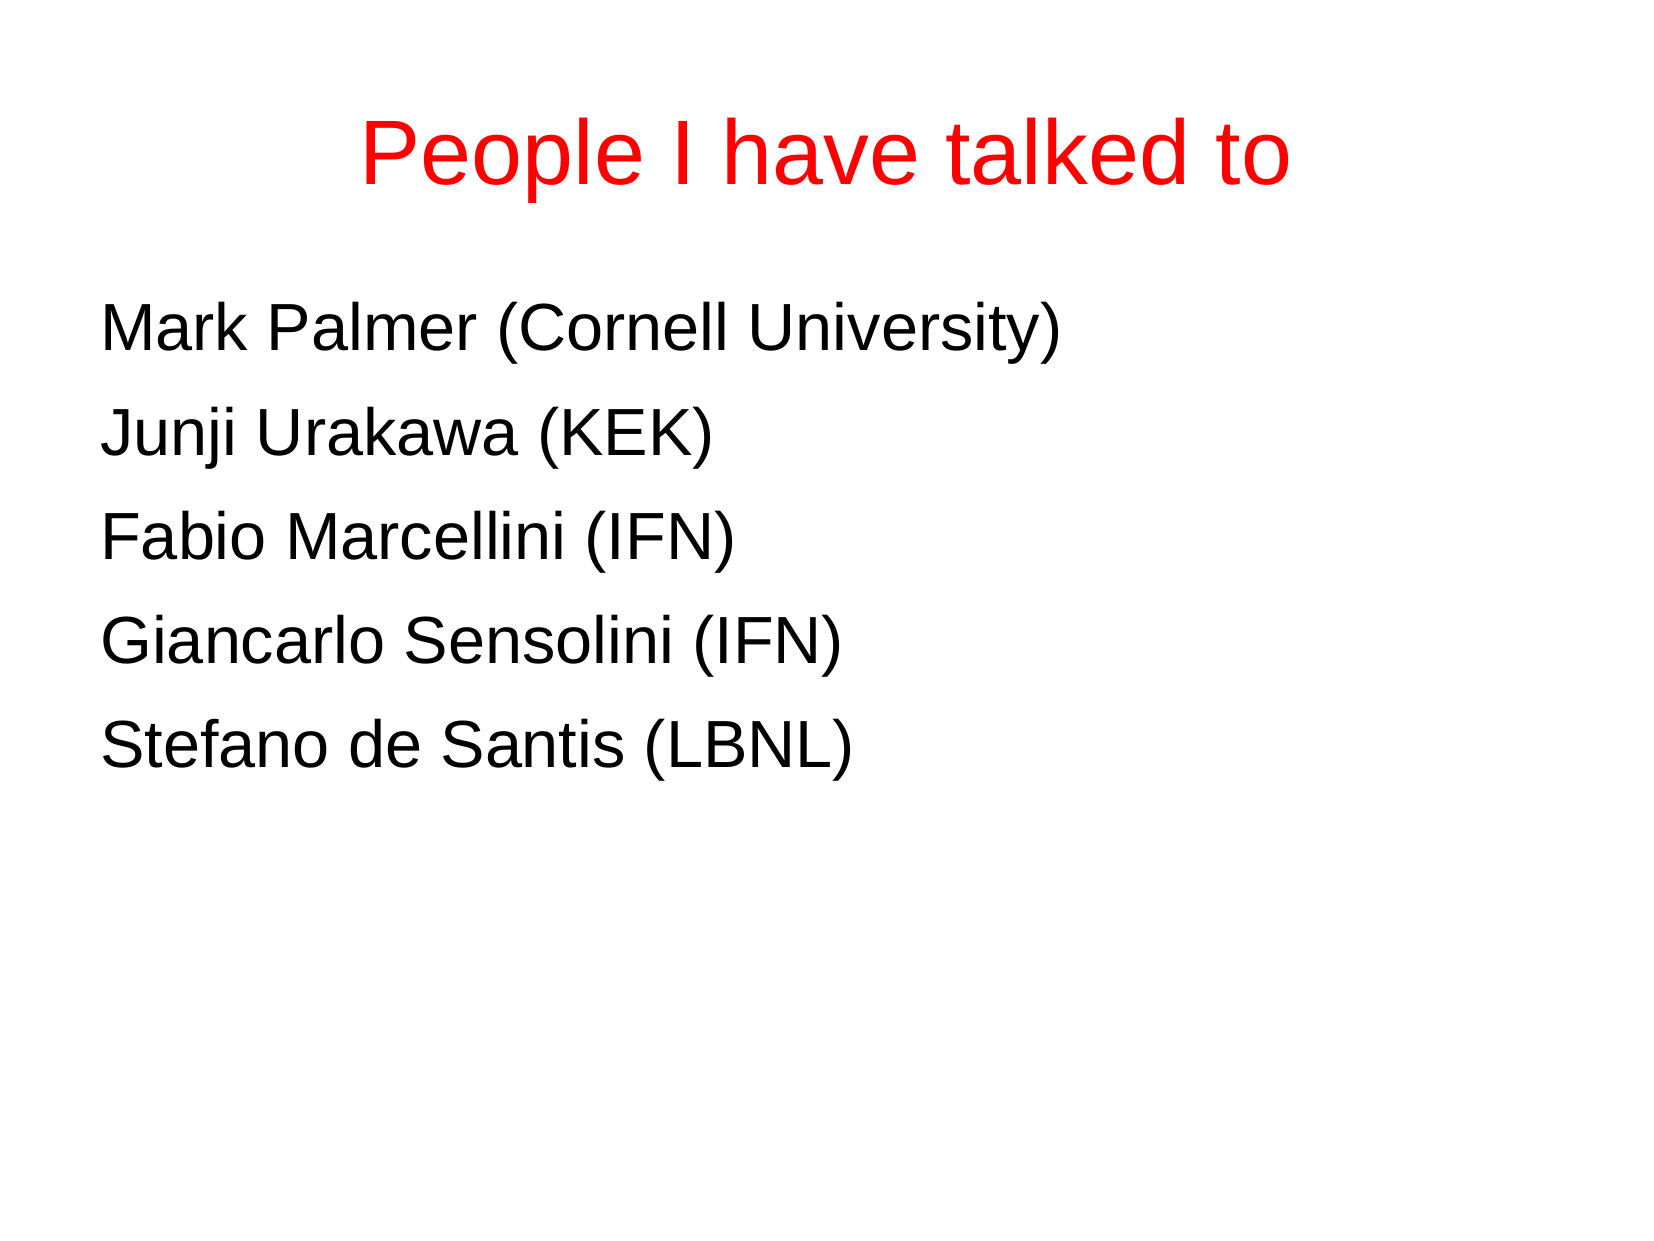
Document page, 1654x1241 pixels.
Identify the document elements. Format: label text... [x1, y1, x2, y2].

title People I have talked to [82, 49, 1571, 257]
list Mark Palmer (Cornell University) Junji Urakawa (KEK) Fabio Marcellini (IFN) Giancarlo Sensolini (IFN) Stefano de Santis (LBNL) [82, 290, 1571, 1094]
